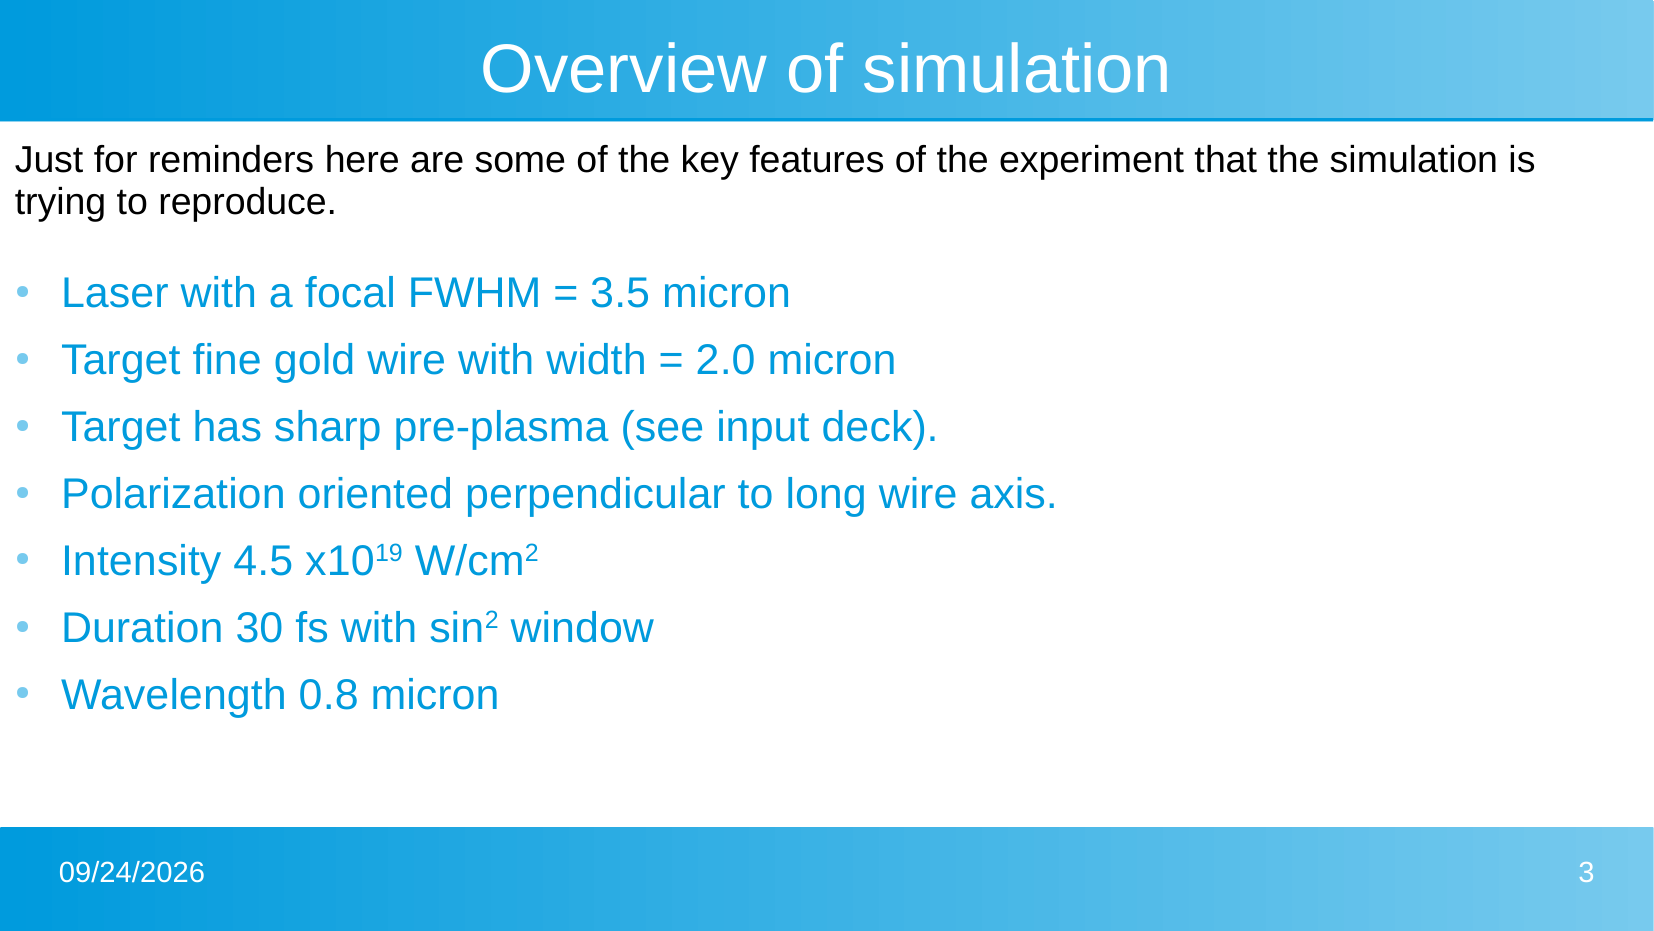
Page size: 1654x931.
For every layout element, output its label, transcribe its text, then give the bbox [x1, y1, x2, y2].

text_box Just for reminders here are some of the key features of the experiment that the simulation is trying to reproduce. [0, 130, 1651, 230]
title Overview of simulation [59, 29, 1595, 108]
list Laser with a focal FWHM = 3.5 micron Target fine gold wire with width = 2.0 micron Target has sharp pre-plasma (see input deck). Polarization oriented perpendicular to long wire axis. Intensity 4.5 x1019 W/cm2 Duration 30 fs with sin2 window Wavelength 0.8 micron [0, 268, 1651, 719]
